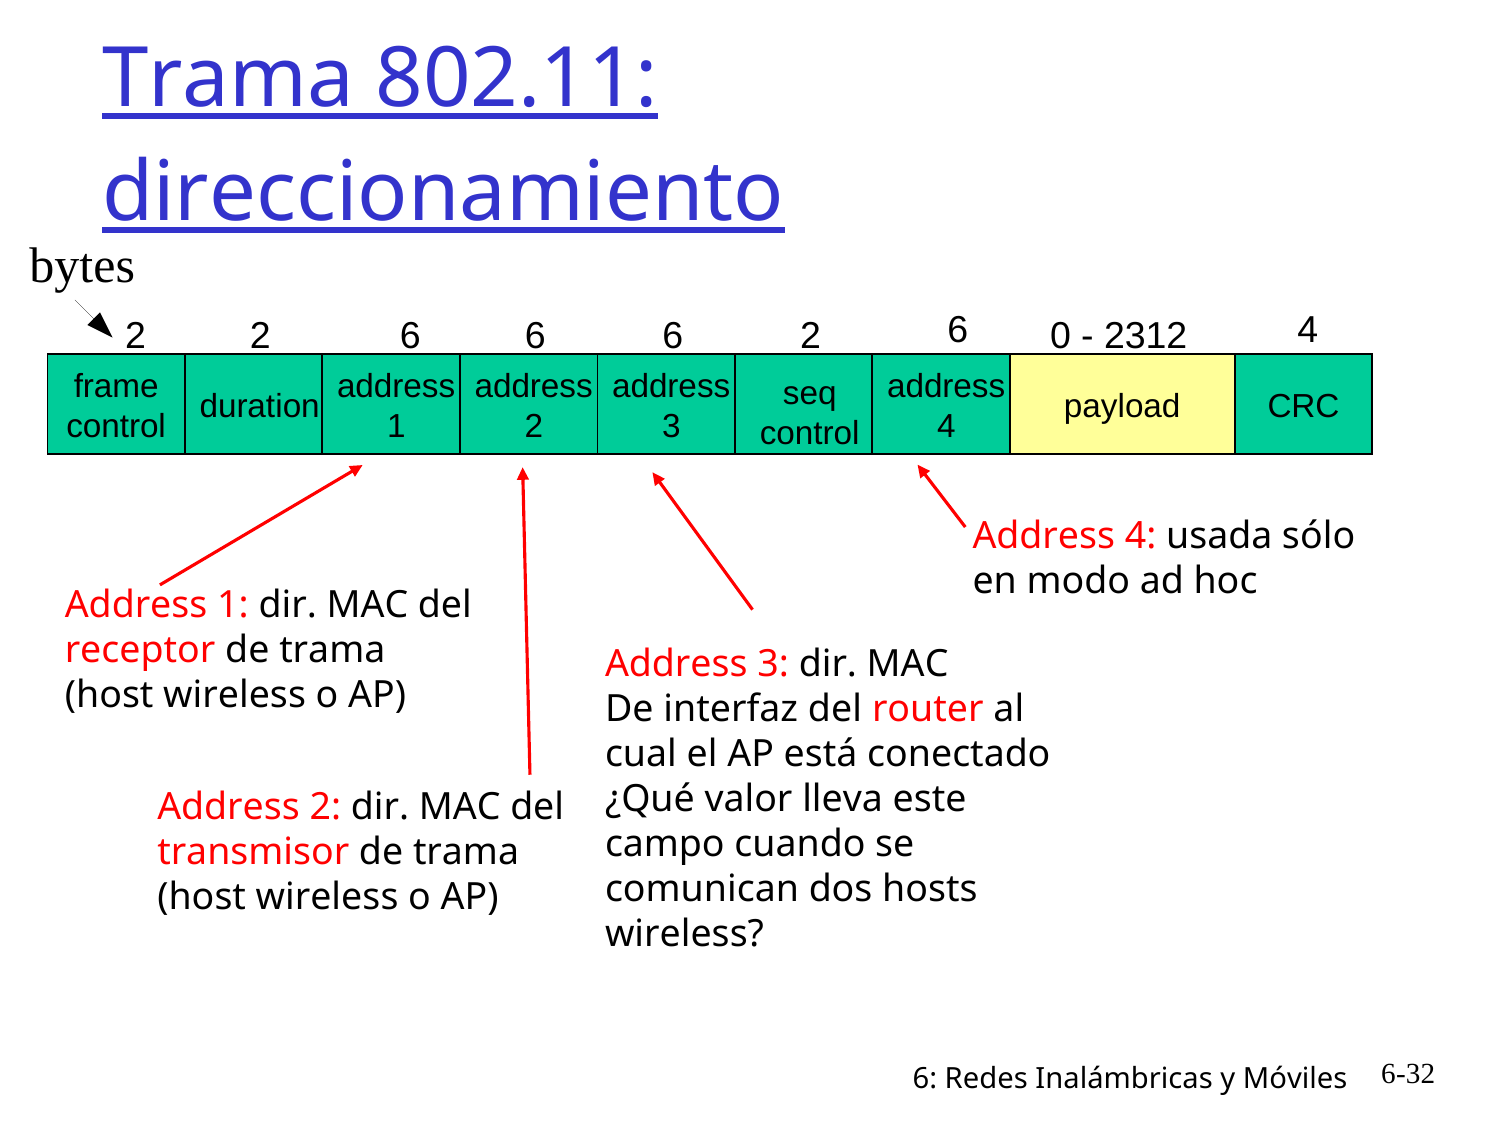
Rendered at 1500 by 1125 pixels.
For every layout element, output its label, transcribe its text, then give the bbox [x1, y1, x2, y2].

text_box seq control [744, 363, 875, 460]
text_box 6 [932, 297, 983, 358]
text_box address 3 [597, 353, 734, 454]
title Trama 802.11: direccionamiento [87, 26, 1363, 237]
text_box payload [1009, 353, 1234, 454]
text_box bytes [14, 225, 151, 300]
text_box 0 - 2312 [1035, 303, 1203, 365]
text_box 6 [647, 303, 699, 365]
text_box CRC [1234, 353, 1373, 454]
text_box duration [184, 353, 322, 454]
text_box 2 [110, 303, 161, 365]
text_box 2 [235, 303, 286, 365]
text_box 6 [510, 303, 561, 365]
text_box address 2 [459, 353, 597, 454]
text_box Address 1: dir. MAC del receptor de trama (host wireless o AP) [50, 571, 497, 768]
text_box 4 [1282, 297, 1333, 358]
text_box address 4 [873, 353, 1009, 454]
text_box Address 3: dir. MAC De interfaz del router al cual el AP está conectado ¿Qué valor lleva este campo cuando se comunican dos hosts wireless? [590, 631, 1091, 963]
text_box Address 4: usada sólo en modo ad hoc [957, 503, 1386, 610]
text_box Address 2: dir. MAC del transmisor de trama (host wireless o AP) [142, 774, 580, 970]
text_box 6 [385, 303, 436, 365]
text_box 2 [785, 303, 836, 363]
text_box frame control [47, 353, 184, 454]
text_box address 1 [322, 353, 459, 454]
